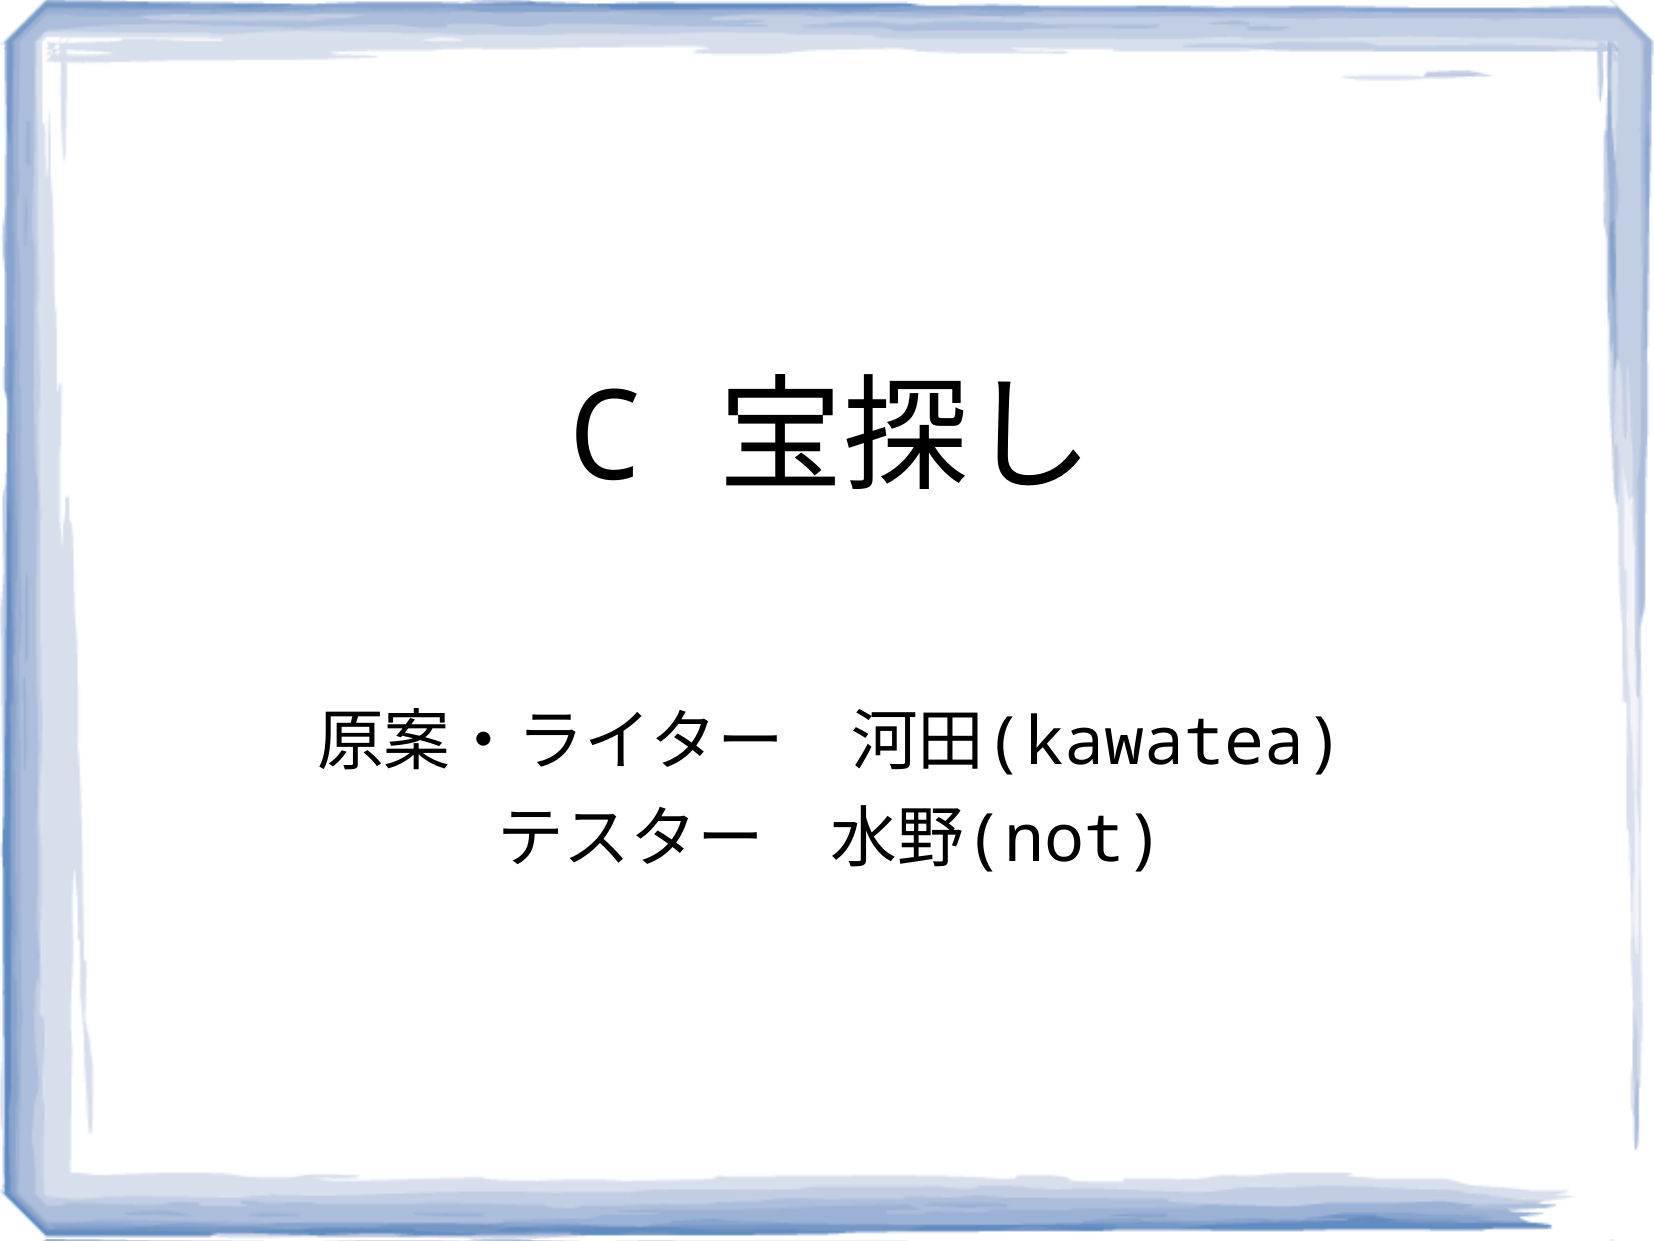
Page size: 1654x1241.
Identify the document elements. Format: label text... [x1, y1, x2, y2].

picture [0, 0, 1654, 1241]
subtitle C 宝探し 原案・ライター 河田(kawatea) テスター 水野(not) [86, 110, 1576, 1106]
